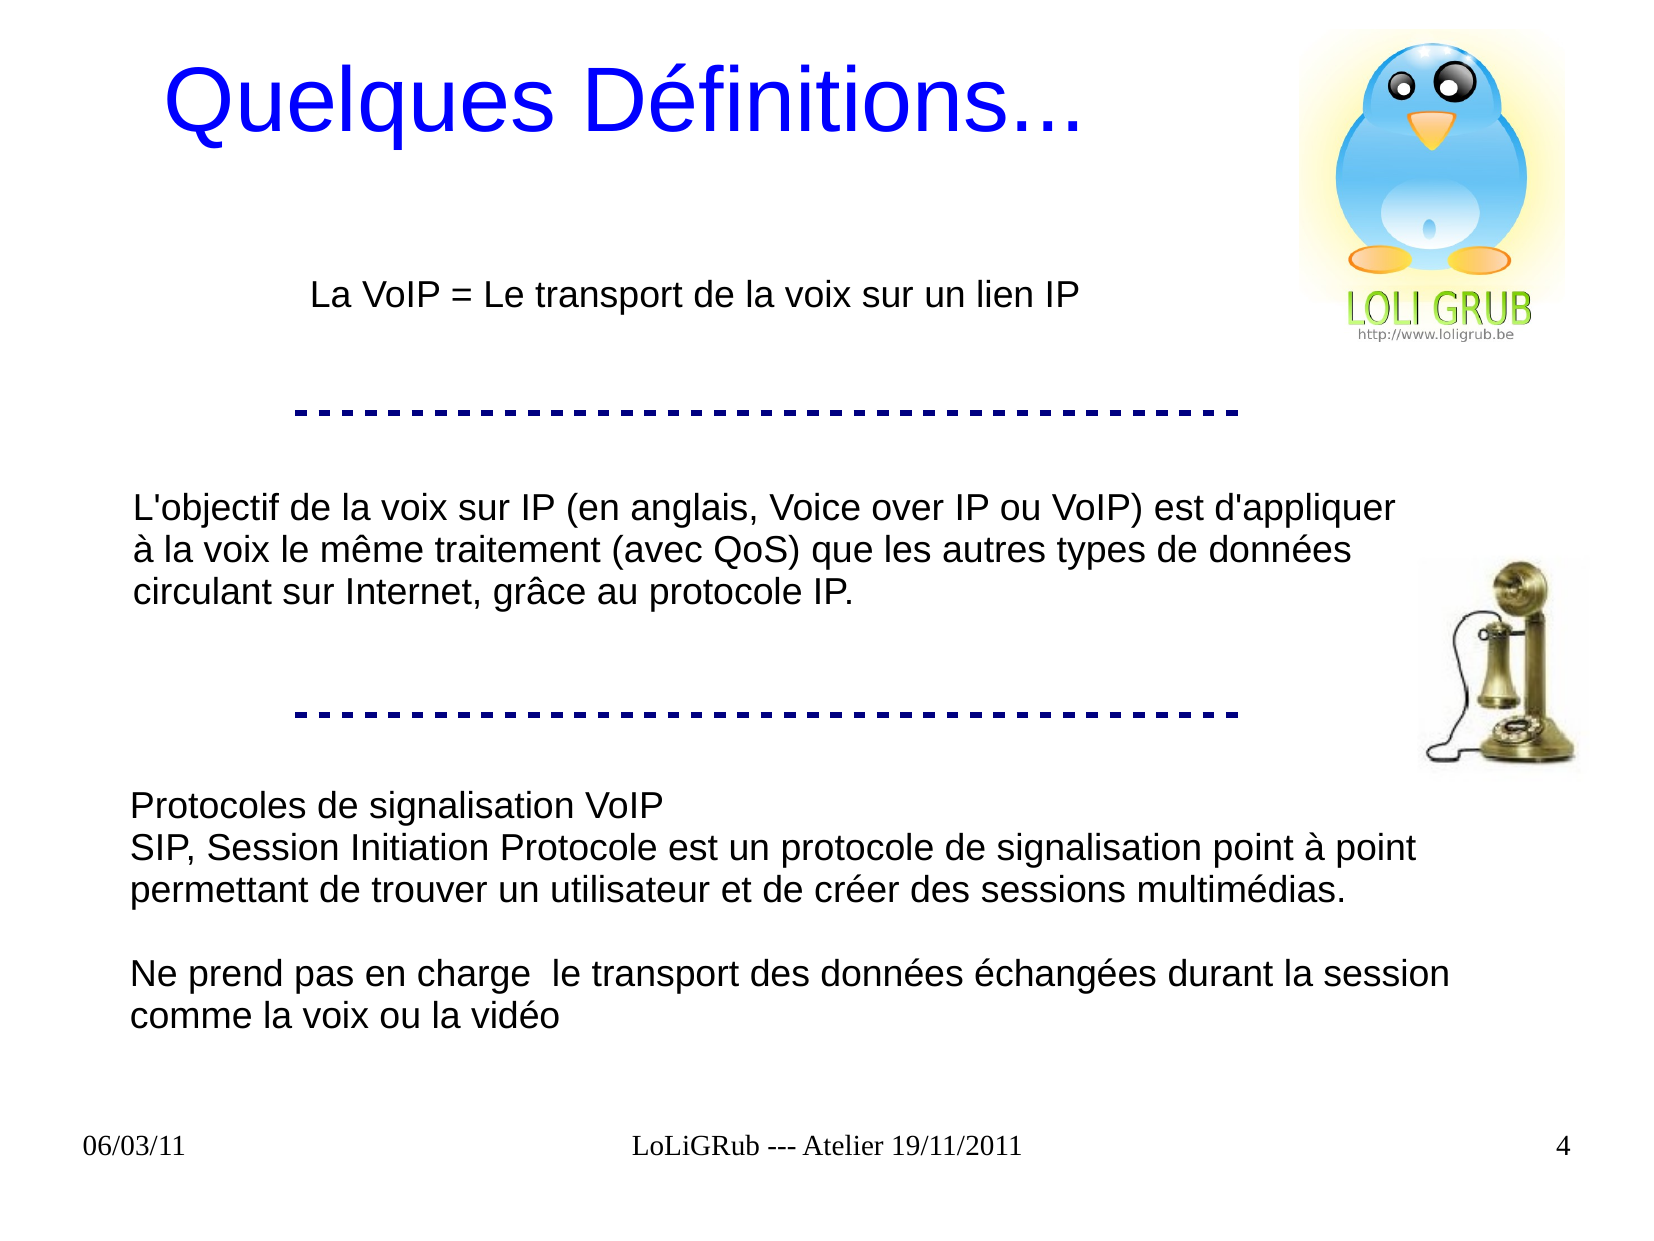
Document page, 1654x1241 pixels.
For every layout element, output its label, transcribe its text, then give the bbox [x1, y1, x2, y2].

text_box Quelques Définitions... [149, 41, 182, 162]
text_box L'objectif de la voix sur IP (en anglais, Voice over IP ou VoIP) est d'appliquer à la voix le même traitement (avec QoS) que les autres types de données circulant sur Internet, grâce au protocole IP. [118, 478, 163, 644]
picture [1417, 531, 1590, 788]
text_box Protocoles de signalisation VoIP SIP, Session Initiation Protocole est un protocole de signalisation point à point permettant de trouver un utilisateur et de créer des sessions multimédias. Ne prend pas en charge le transport des données échangées durant la session comme la voix ou la vidéo [115, 777, 159, 940]
picture [1299, 29, 1565, 355]
text_box La VoIP = Le transport de la voix sur un lien IP [295, 265, 328, 328]
